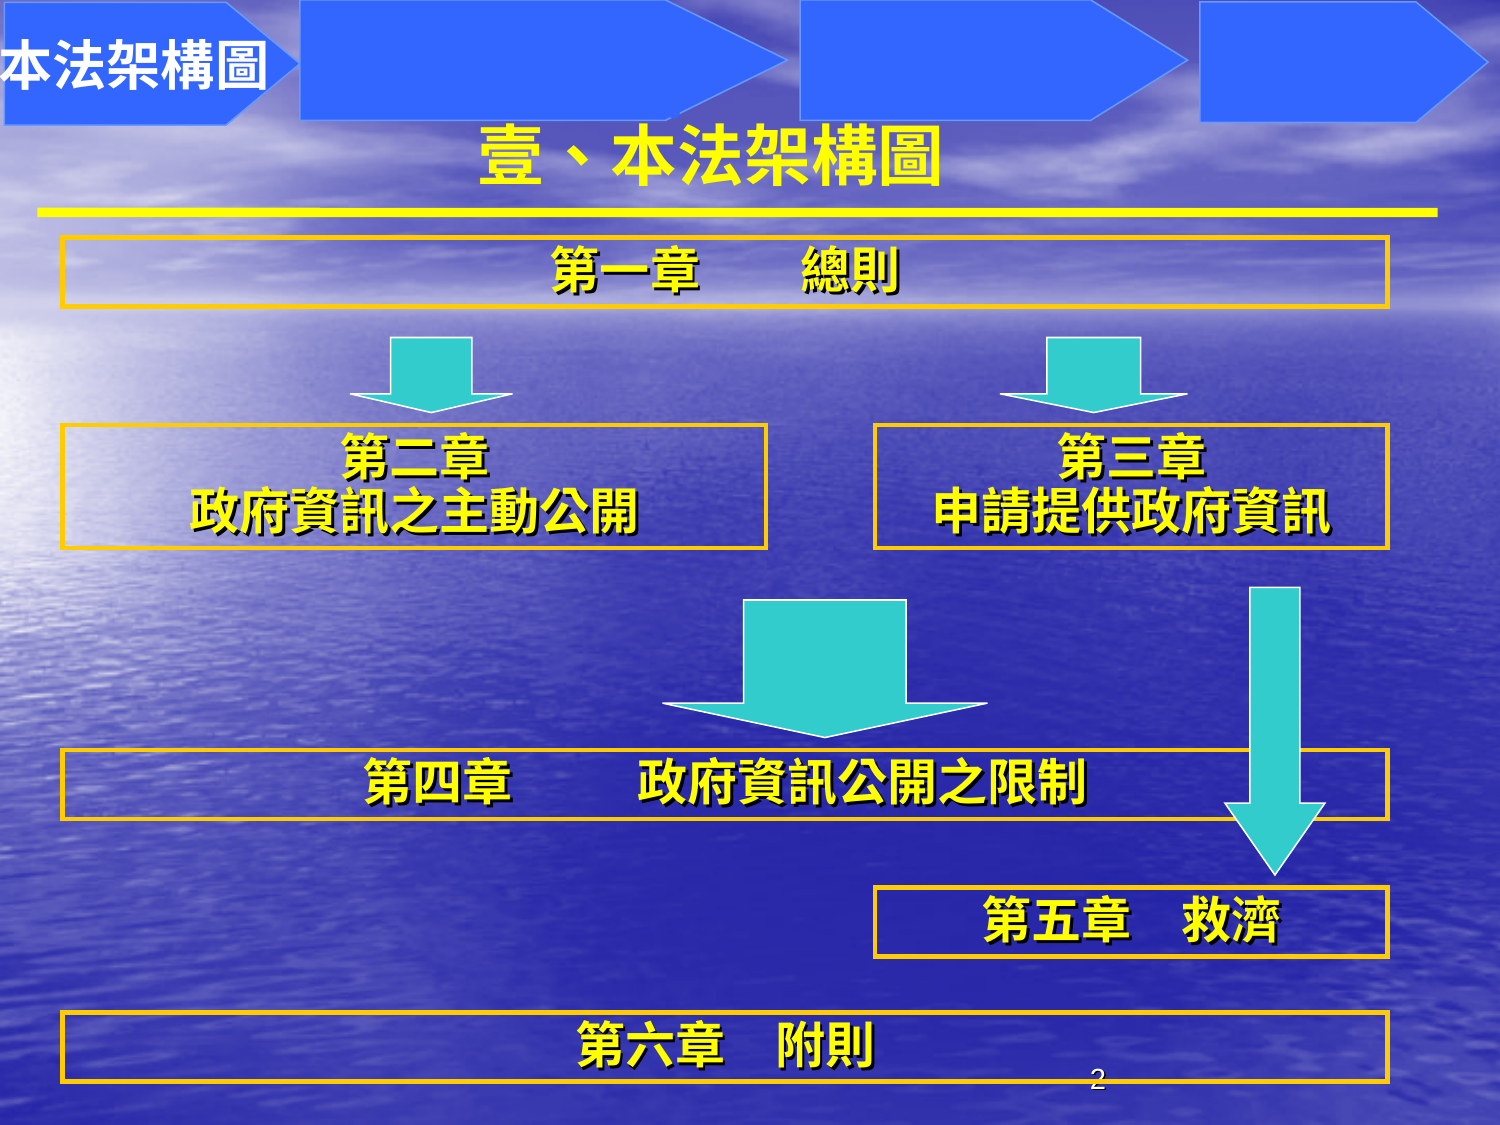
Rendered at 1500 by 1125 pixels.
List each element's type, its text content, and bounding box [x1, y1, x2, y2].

text_box [999, 337, 1188, 413]
text_box 本法架構圖 [29, 58, 38, 74]
text_box 立法目的、位階 、政府資訊涵義 [299, 0, 788, 121]
text_box 第六章 附則 [62, 1012, 1388, 1082]
text_box [1224, 587, 1325, 876]
text_box 壹、本法架構圖 [463, 106, 1500, 201]
text_box 第三章 申請提供政府資訊 [875, 425, 1388, 548]
text_box 本法架構圖 [4, 56, 14, 72]
text_box 本法架構圖 [12, 56, 22, 74]
text_box [350, 337, 513, 413]
text_box 代結論 —案例 [1199, 1, 1489, 106]
text_box 本法規範重點 [800, 0, 1188, 106]
text_box 第四章 政府資訊公開之限制 [62, 750, 1249, 819]
text_box 第四章 政府資訊公開之限制 [1300, 750, 1388, 819]
text_box 第五章 救濟 [875, 887, 1388, 957]
text_box 立法目的、位階 、政府資訊涵義 [552, 75, 562, 106]
text_box 第一章 總則 [62, 237, 1388, 307]
text_box [1074, 1024, 1426, 1103]
text_box 第二章 政府資訊之主動公開 [62, 425, 766, 548]
text_box 本法架構圖 [4, 2, 299, 126]
text_box [662, 600, 988, 738]
